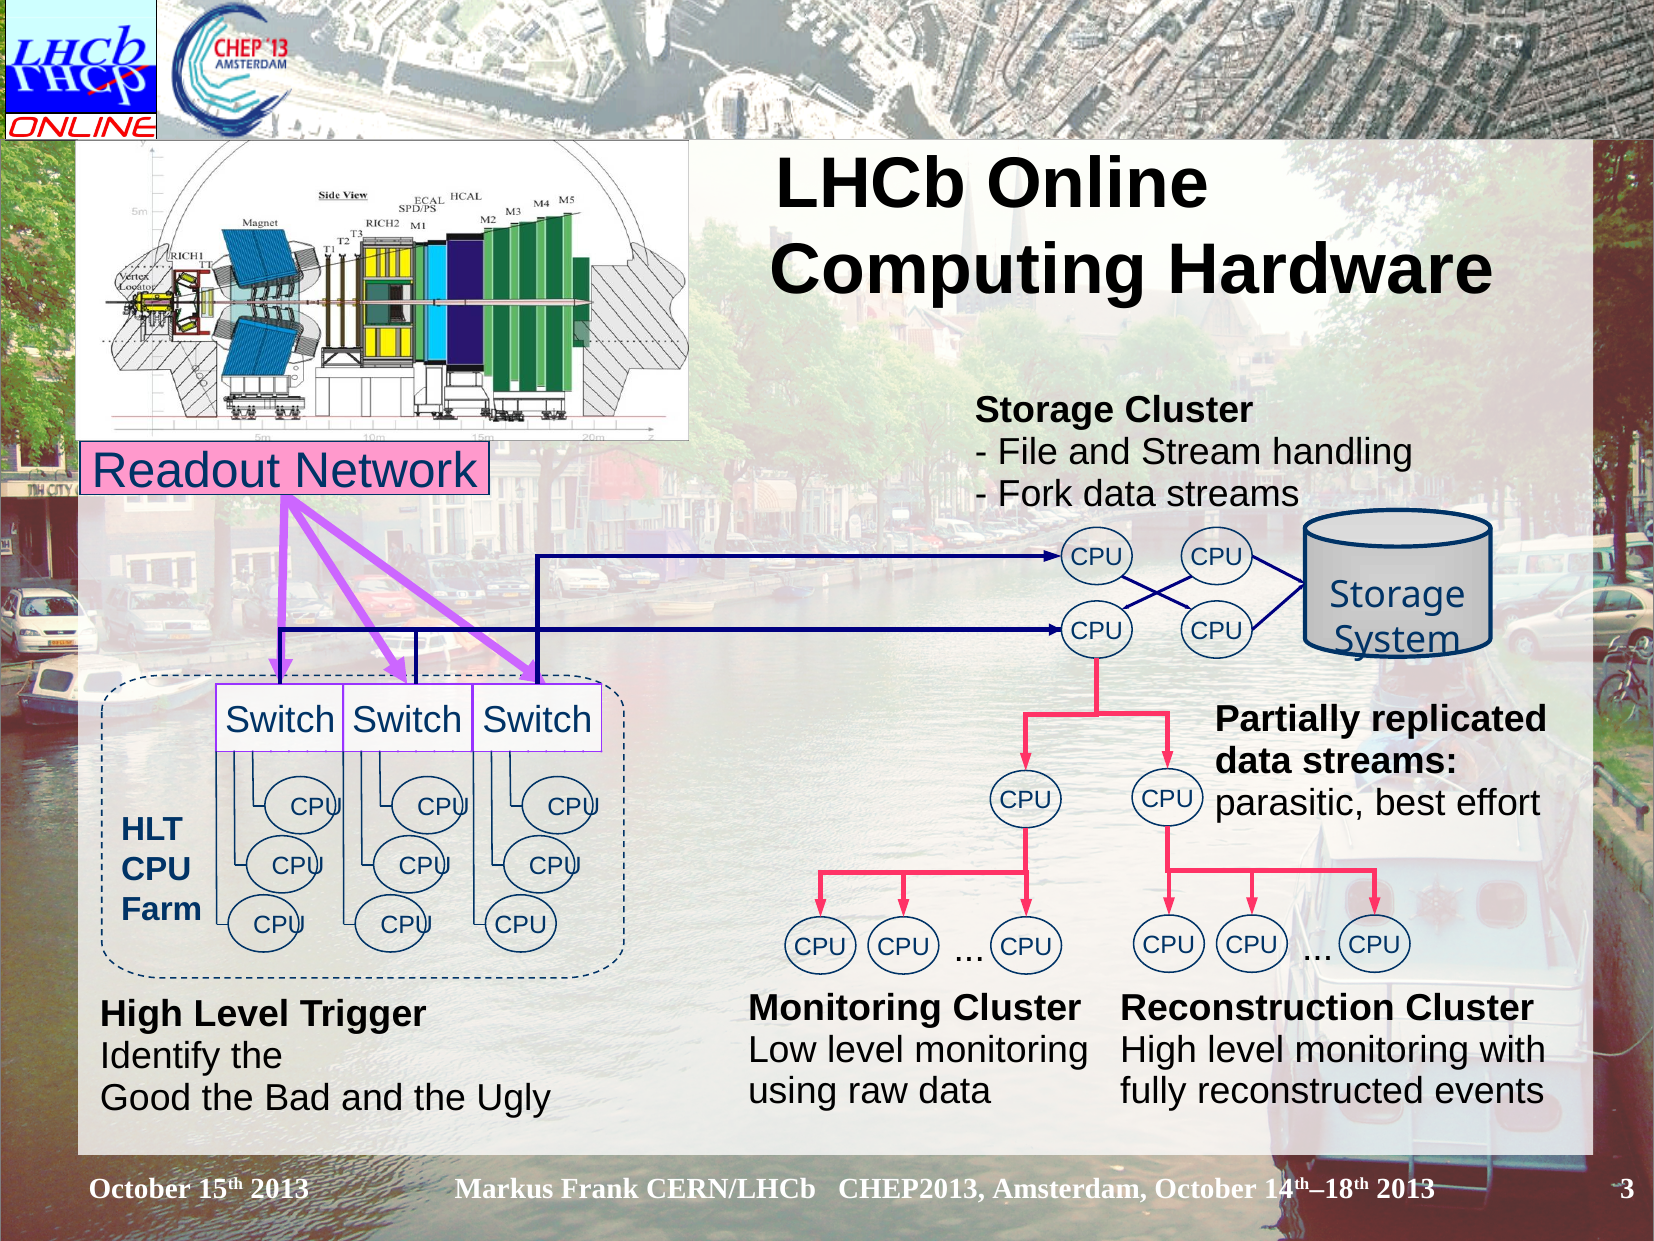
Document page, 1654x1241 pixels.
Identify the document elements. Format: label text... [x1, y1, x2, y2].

text_box Partially replicated data streams: parasitic, best effort [1200, 690, 1574, 874]
picture [6, 0, 156, 112]
text_box Storage Cluster - File and Stream handling - Fork data streams [960, 380, 1429, 522]
title LHCb Online Computing Hardware [735, 127, 1561, 316]
text_box CPU [373, 835, 445, 893]
text_box CPU [1061, 600, 1133, 659]
text_box CPU [264, 776, 336, 834]
text_box CPU [1181, 600, 1253, 659]
text_box CPU [1132, 768, 1200, 826]
text_box Switch [215, 683, 342, 752]
text_box CPU [1349, 915, 1411, 973]
text_box Reconstruction Cluster High level monitoring with fully reconstructed events [1105, 978, 1572, 1120]
text_box Readout Network [80, 442, 490, 495]
text_box CPU [485, 894, 557, 953]
text_box CPU [990, 770, 1062, 828]
text_box CPU [246, 835, 318, 893]
text_box CPU [1181, 527, 1252, 585]
text_box CPU [522, 776, 593, 834]
text_box CPU [785, 916, 856, 975]
text_box ... [1287, 918, 1349, 976]
text_box CPU [391, 776, 463, 834]
picture [0, 0, 5, 139]
picture [6, 114, 156, 139]
text_box CPU [1000, 916, 1062, 975]
text_box CPU [1216, 915, 1287, 973]
picture [75, 140, 689, 442]
text_box High Level Trigger Identify the Good the Bad and the Ugly [85, 984, 567, 1126]
text_box HLT CPU Farm [542, 675, 601, 683]
text_box Monitoring Cluster Low level monitoring using raw data [733, 978, 1104, 1120]
text_box HLT CPU Farm [282, 675, 403, 683]
text_box CPU [1061, 527, 1133, 585]
text_box CPU [228, 894, 299, 953]
text_box CPU [868, 916, 938, 975]
picture [157, 0, 1654, 139]
text_box ... [938, 920, 1000, 978]
text_box HLT CPU Farm [418, 675, 534, 751]
text_box HLT CPU Farm [101, 675, 624, 978]
text_box Switch [473, 683, 602, 752]
text_box CPU [503, 835, 575, 893]
text_box Switch [342, 683, 472, 752]
text_box CPU [1133, 915, 1205, 973]
text_box Storage System [1304, 529, 1491, 657]
text_box CPU [355, 894, 426, 953]
